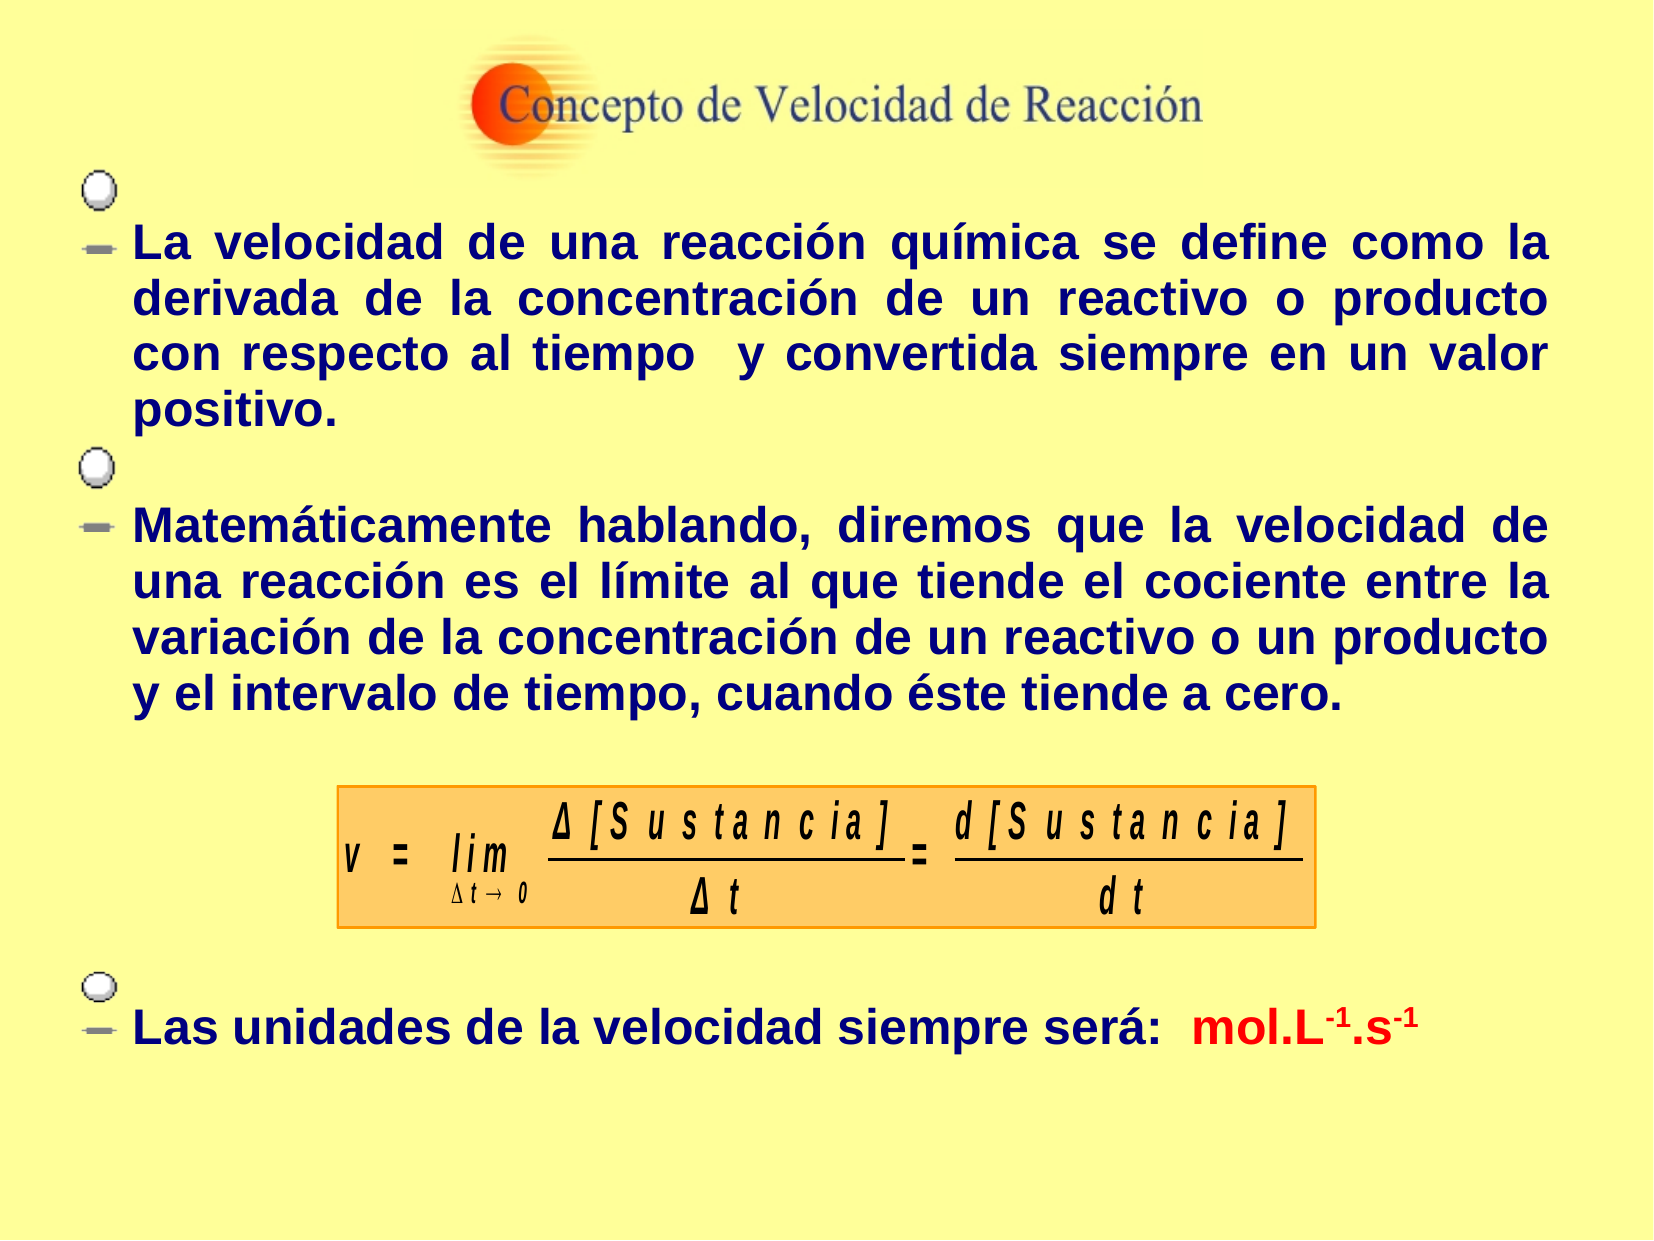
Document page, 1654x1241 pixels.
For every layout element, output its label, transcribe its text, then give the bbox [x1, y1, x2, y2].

picture [67, 442, 128, 532]
picture [70, 165, 130, 254]
text_box Las unidades de la velocidad siempre será: mol.L-1.s-1 [118, 992, 1565, 1066]
picture [70, 968, 130, 1034]
text_box Matemáticamente hablando, diremos que la velocidad de una reacción es el límite al que tiende el cociente entre la variación de la concentración de un reactivo o un producto y el intervalo de tiempo, cuando éste tiende a cero. [118, 490, 1565, 733]
picture [336, 785, 1317, 929]
text_box La velocidad de una reacción química se define como la derivada de la concentración de un reactivo o producto con respecto al tiempo y convertida siempre en un valor positivo. [118, 206, 1565, 450]
picture [413, 29, 1203, 188]
